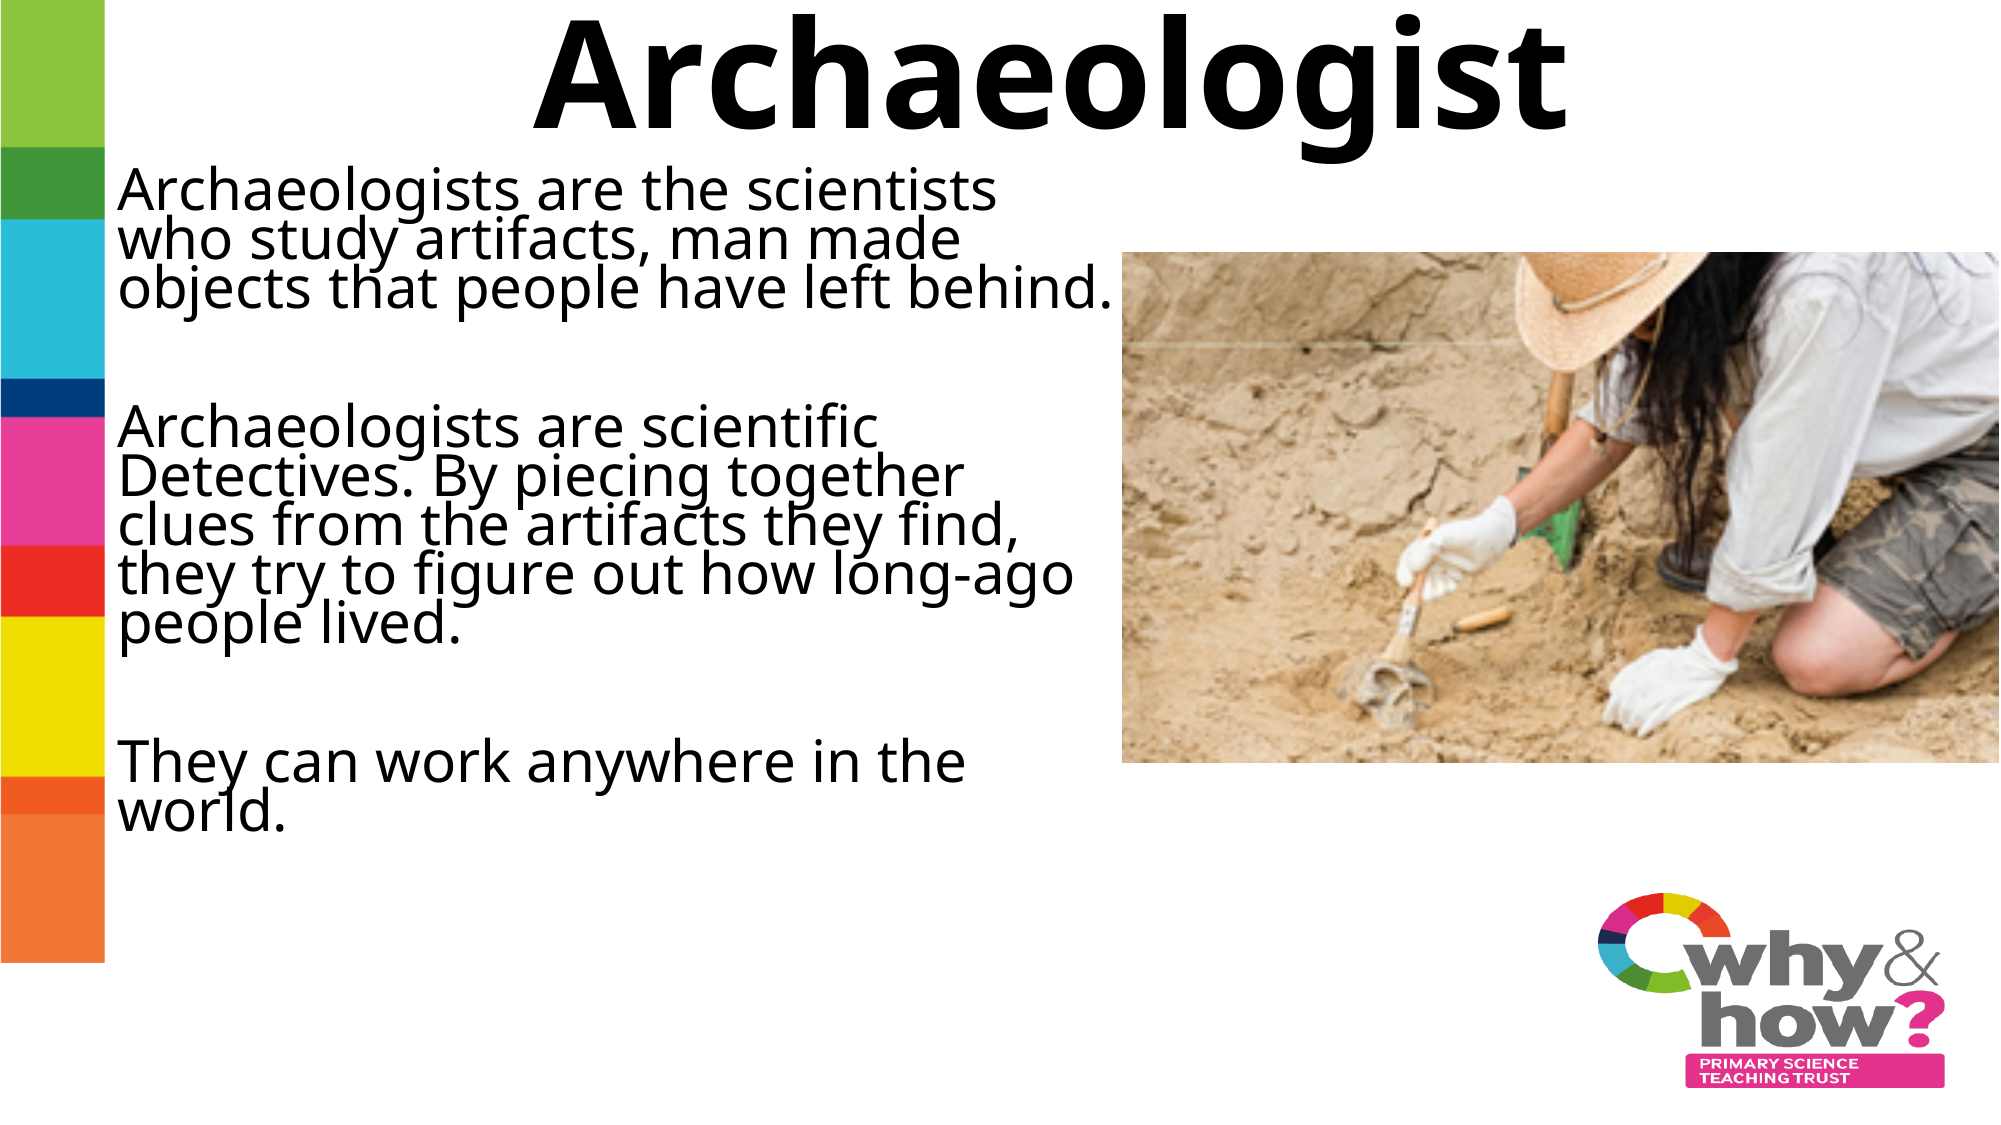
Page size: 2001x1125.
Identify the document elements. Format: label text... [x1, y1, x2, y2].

text_box Archaeologist [103, 35, 2000, 253]
text_box Archaeologists are the scientists who study artifacts, man made objects that people have left behind. Archaeologists are scientific Detectives. By piecing together clues from the artifacts they find, they try to figure out how long-ago people lived. They can work anywhere in the world. [102, 163, 1129, 1043]
picture [1122, 252, 1999, 763]
